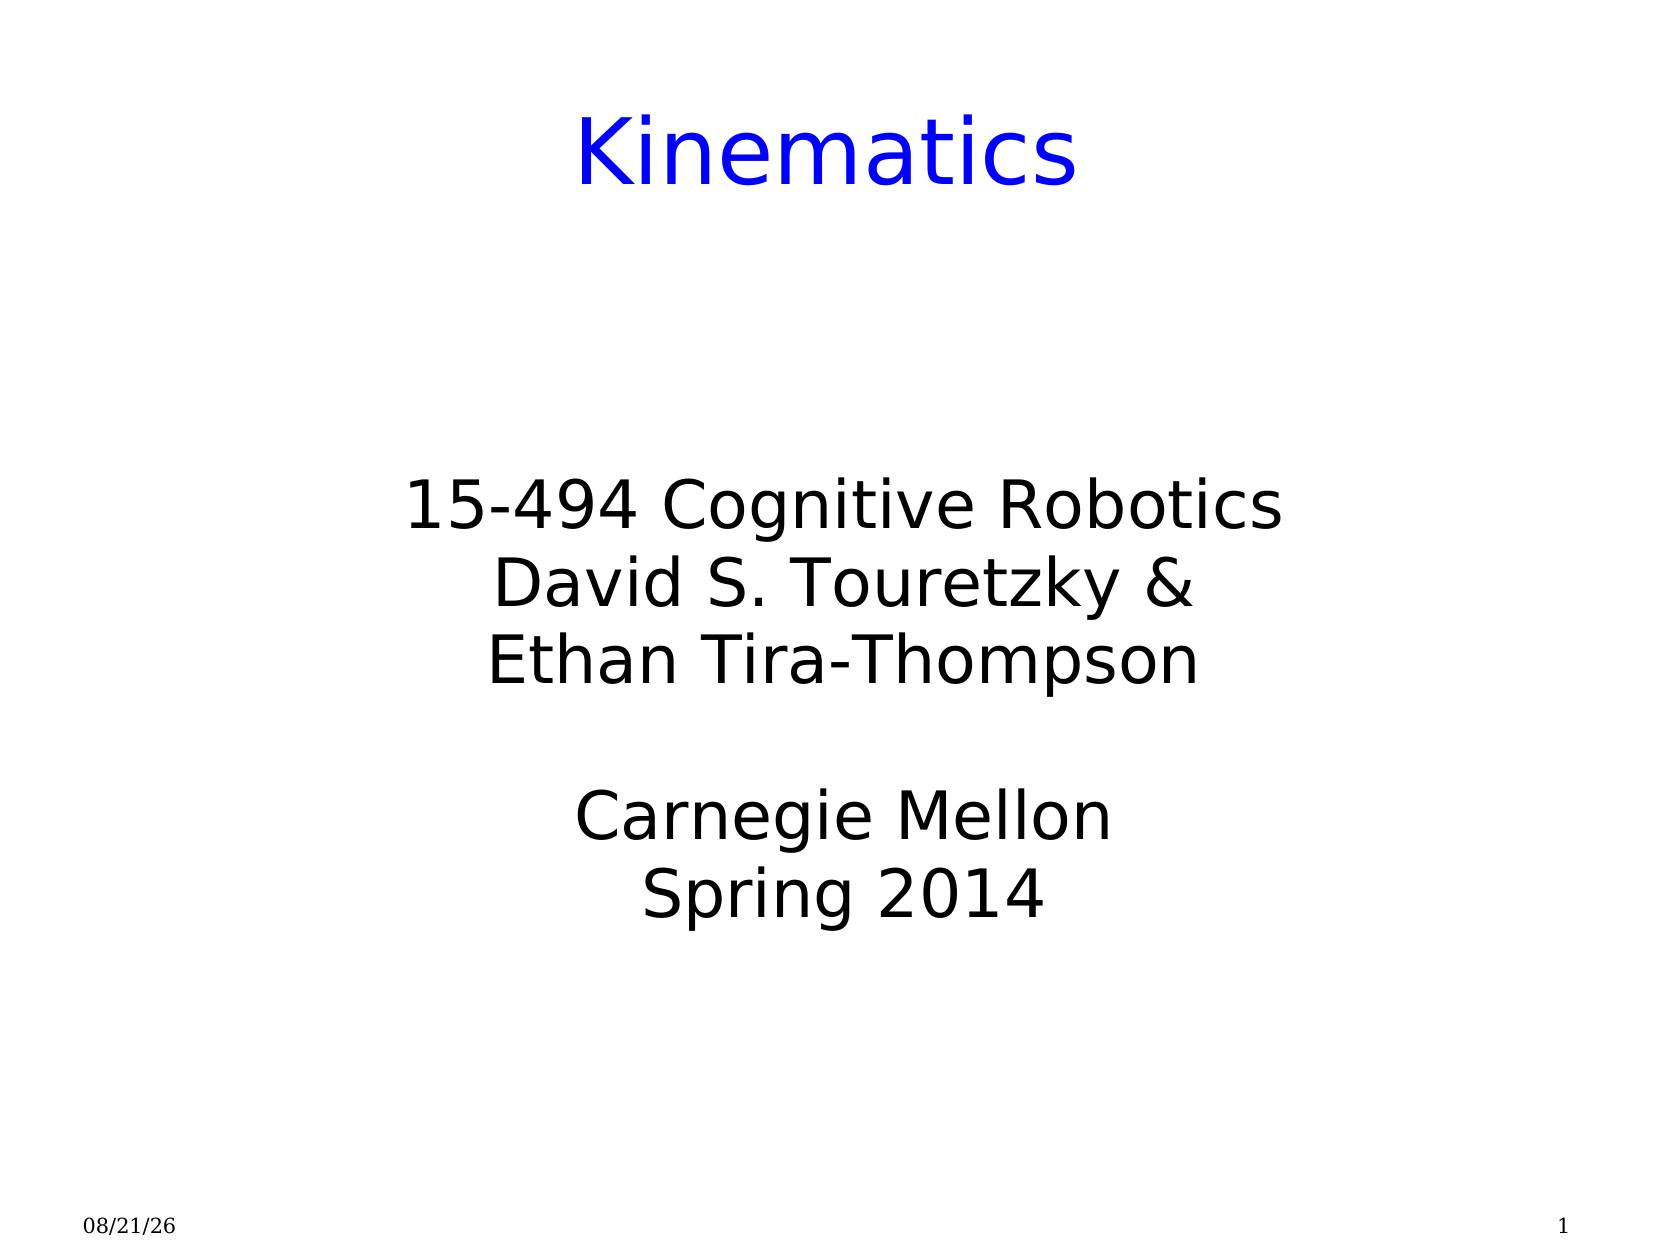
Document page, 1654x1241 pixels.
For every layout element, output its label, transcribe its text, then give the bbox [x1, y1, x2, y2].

subtitle 15-494 Cognitive Robotics David S. Touretzky & Ethan Tira-Thompson Carnegie Mellon Spring 2014 [82, 290, 1571, 1109]
title Kinematics [82, 49, 1571, 257]
